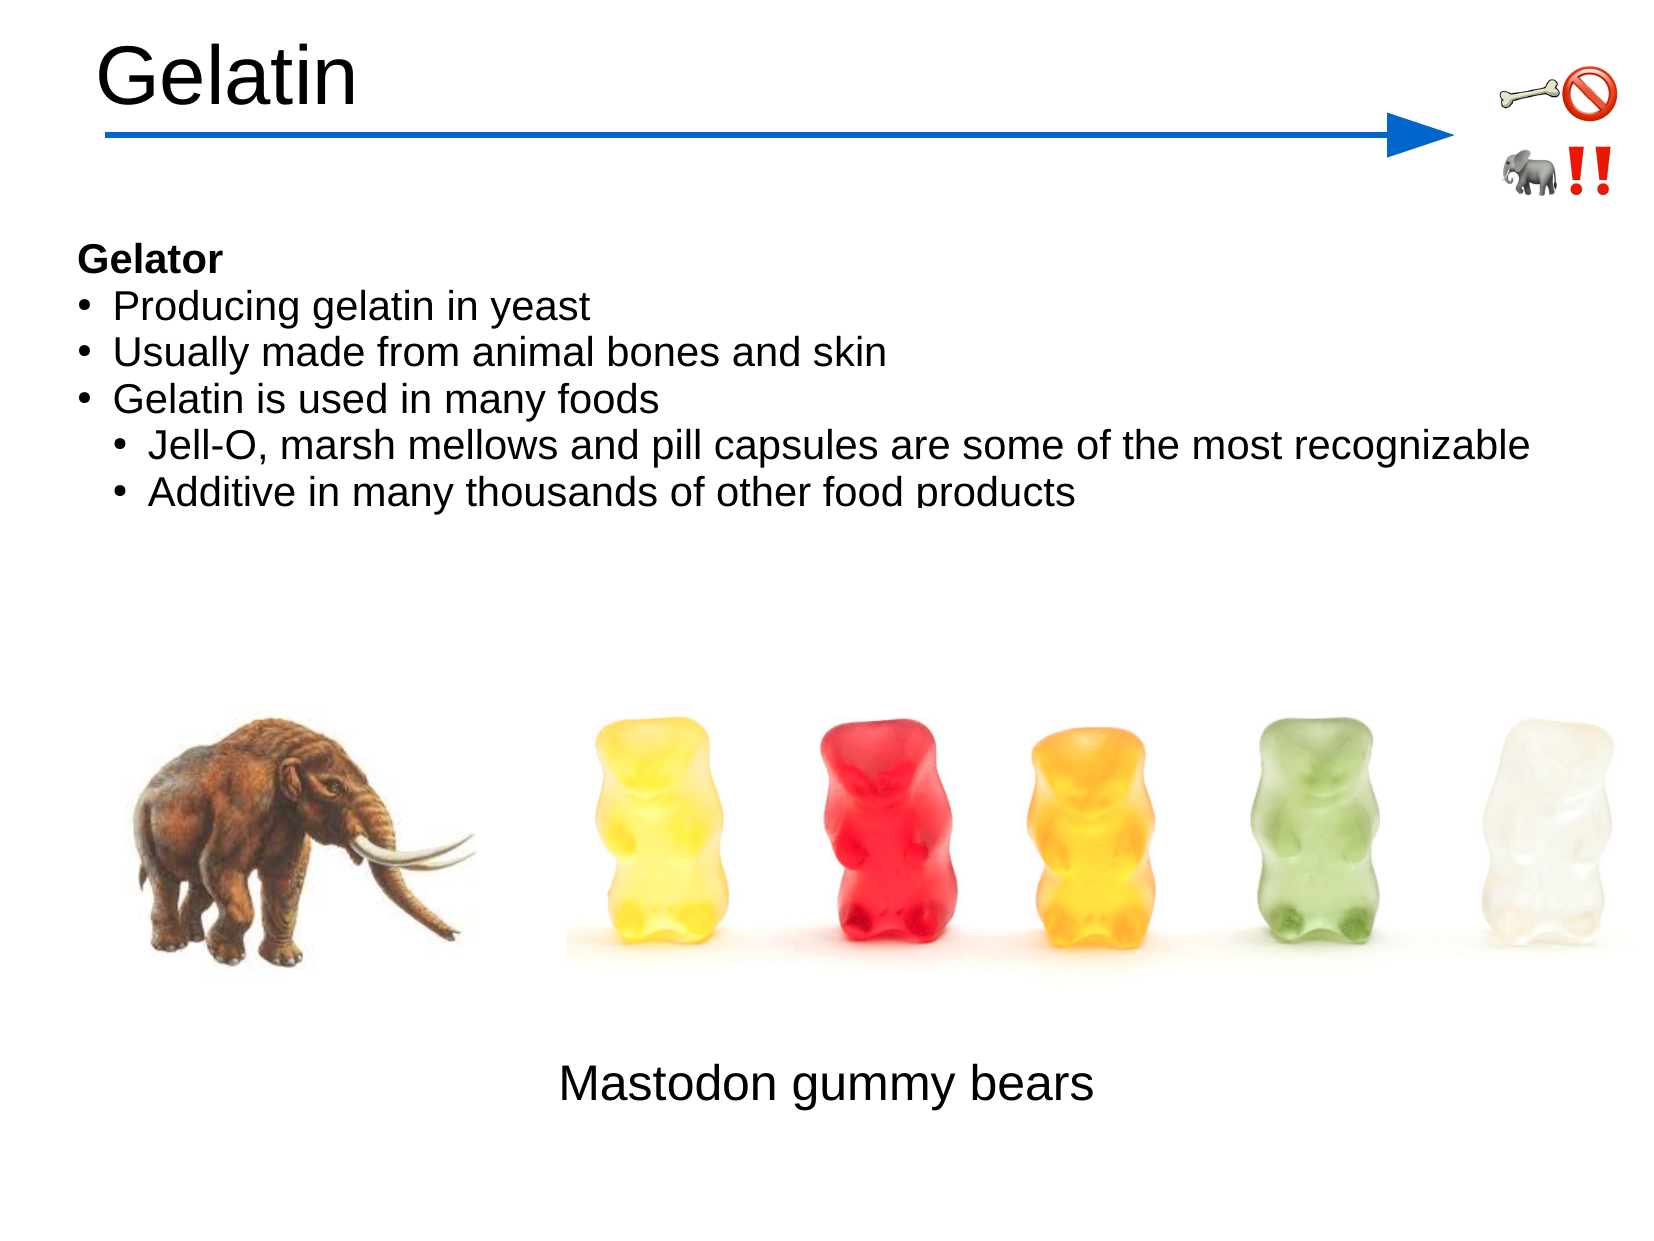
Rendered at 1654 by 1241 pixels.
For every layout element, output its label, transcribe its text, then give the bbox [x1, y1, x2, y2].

text_box Mastodon gummy bears [493, 991, 1160, 1175]
text_box Gelatin [63, 5, 1380, 240]
picture [76, 681, 480, 987]
picture [1499, 140, 1620, 201]
picture [565, 508, 1635, 1111]
picture [1499, 63, 1620, 124]
text_box Gelator Producing gelatin in yeast Usually made from animal bones and skin Gelatin is used in many foods Jell-O, marsh mellows and pill capsules are some of the most recognizable Additive in many thousands of other food products [45, 212, 1621, 639]
